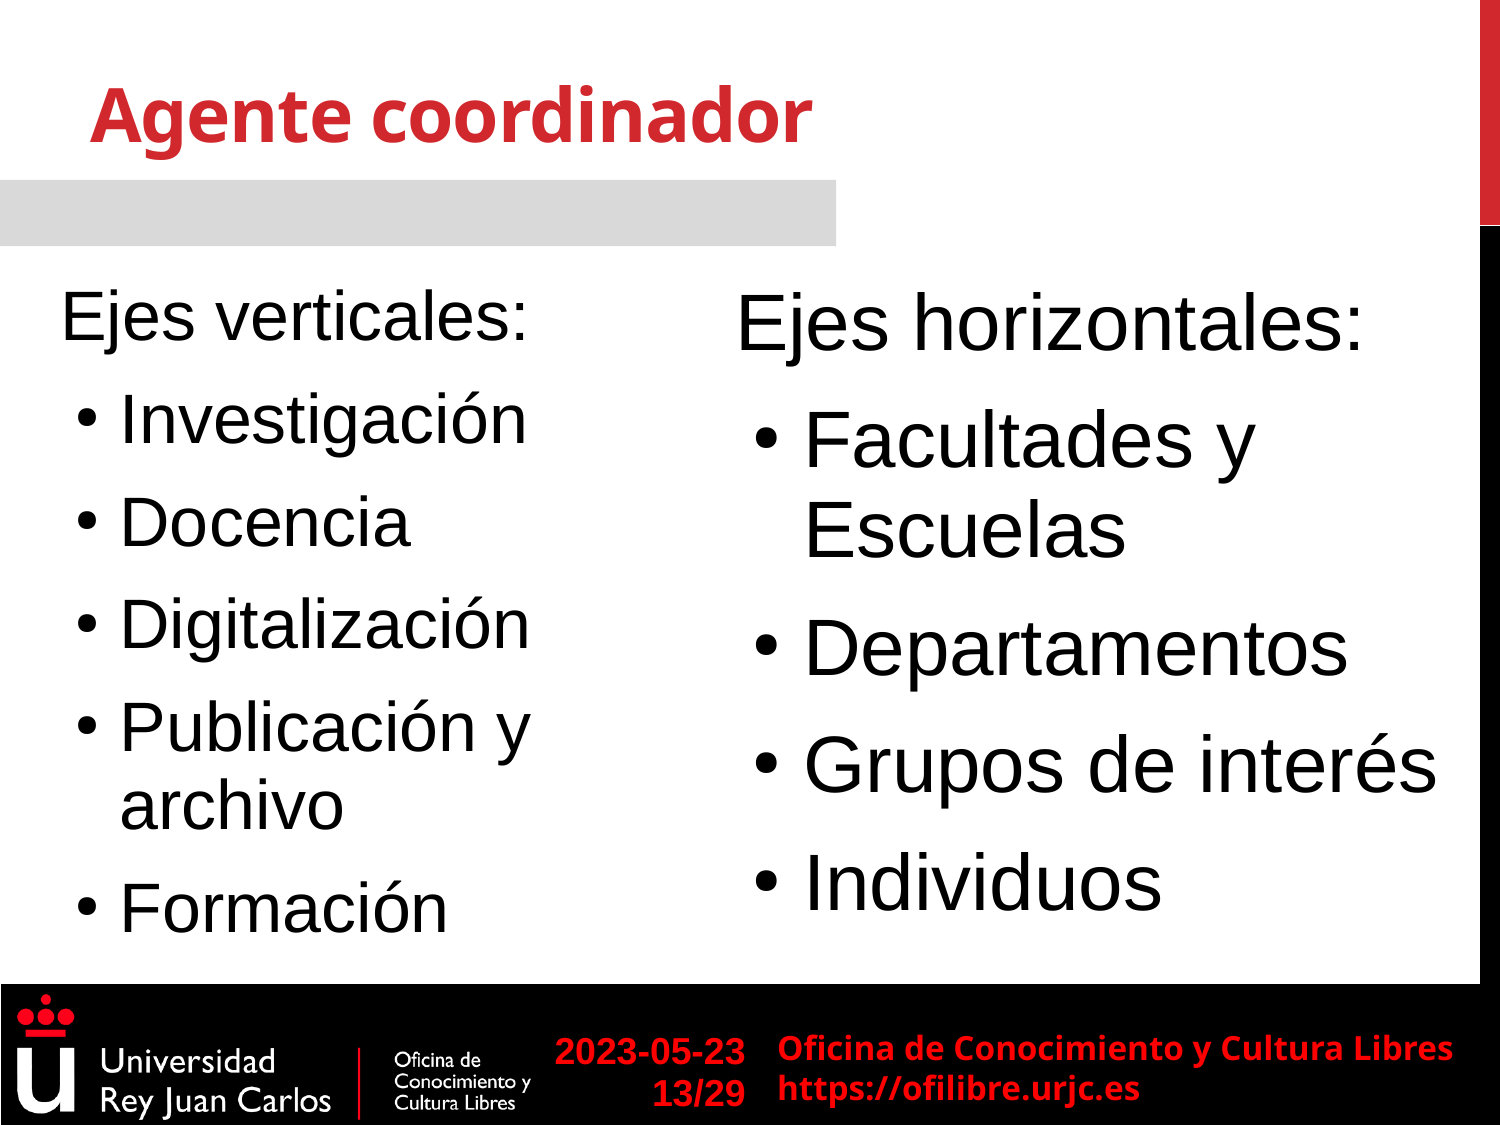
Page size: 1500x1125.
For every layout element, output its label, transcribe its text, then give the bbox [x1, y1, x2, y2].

title [75, 15, 1425, 172]
picture [17, 994, 531, 1120]
text_box Agente coordinador [0, 24, 1326, 172]
list Ejes horizontales: Facultades y Escuelas Departamentos Grupos de interés Individuos [720, 270, 1456, 961]
list Ejes verticales: Investigación Docencia Digitalización Publicación y archivo Formación [45, 270, 691, 961]
